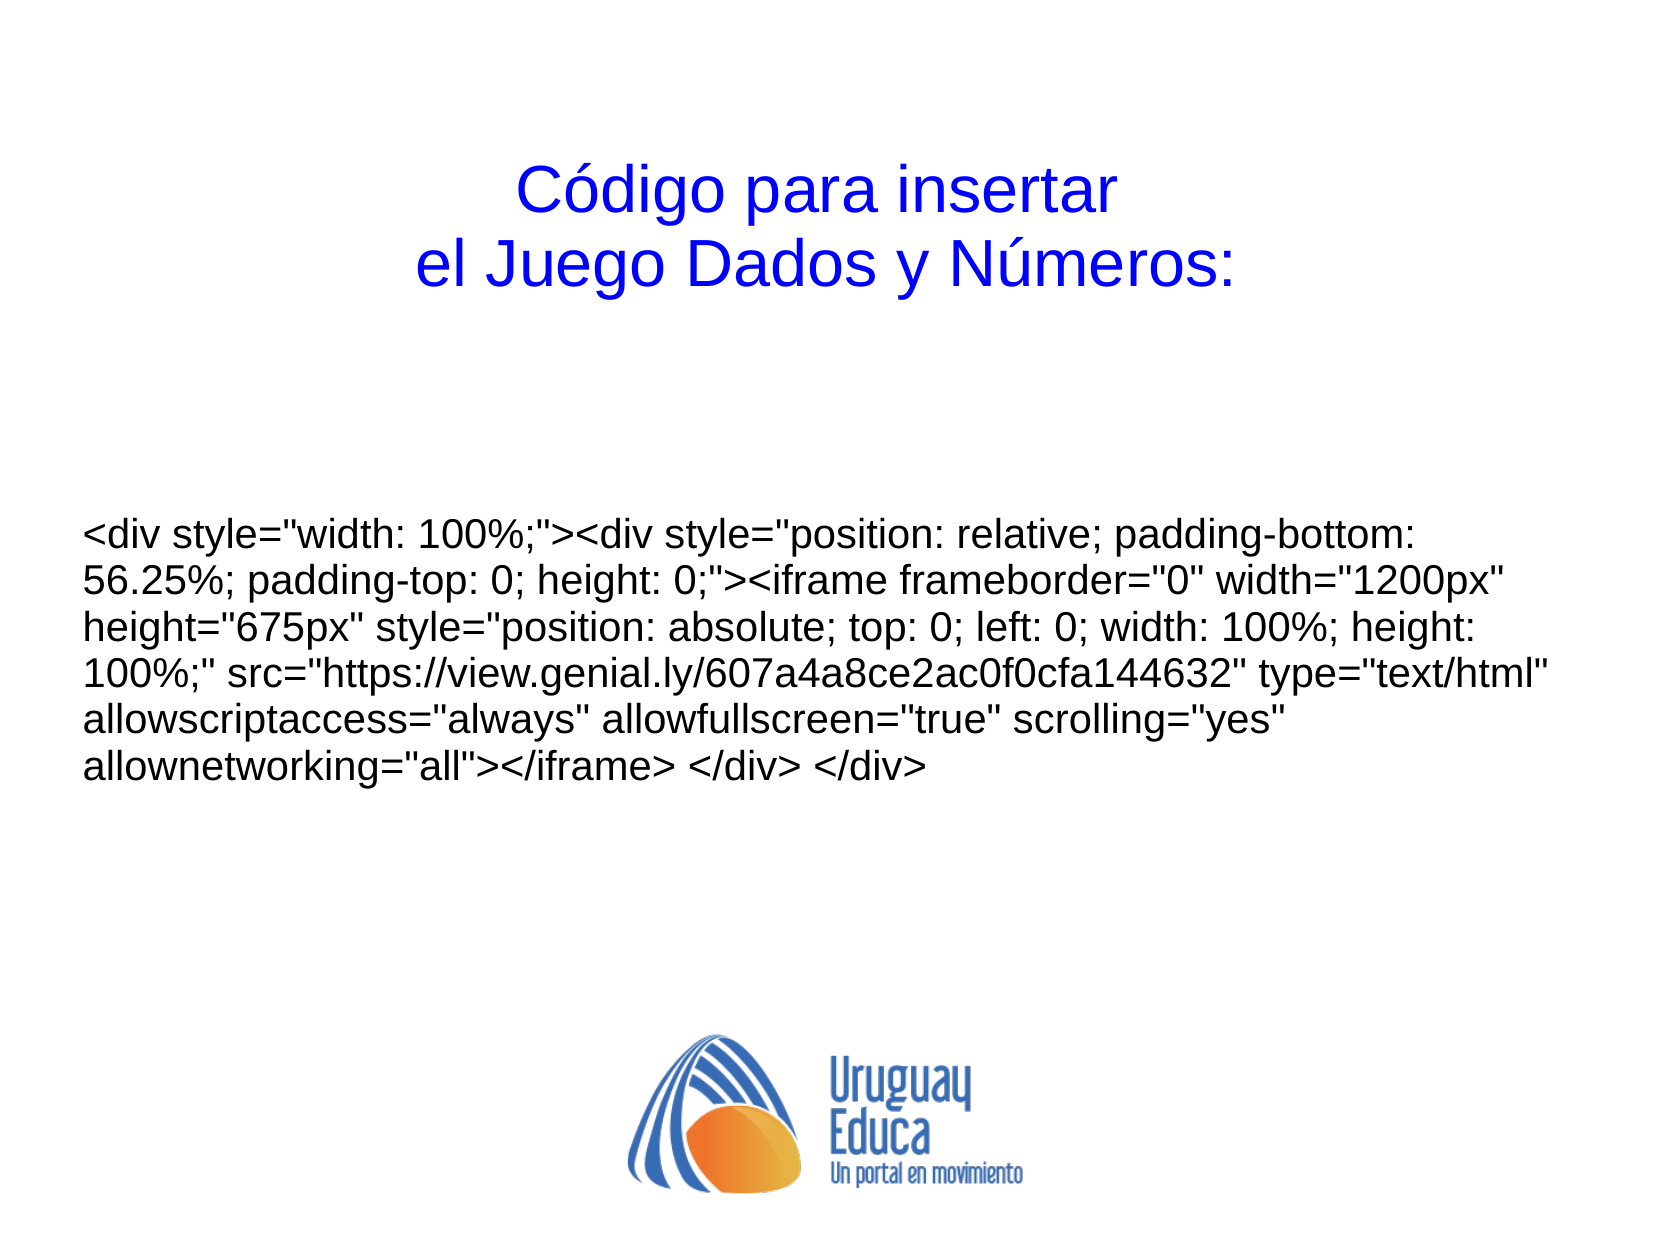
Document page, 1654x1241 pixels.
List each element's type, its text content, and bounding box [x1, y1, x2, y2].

picture [622, 1010, 1032, 1241]
title Código para insertar el Juego Dados y Números: [82, 39, 1571, 290]
subtitle <div style="width: 100%;"><div style="position: relative; padding-bottom: 56.25%; padding-top: 0; height: 0;"><iframe frameborder="0" width="1200px" height="675px" style="position: absolute; top: 0; left: 0; width: 100%; height: 100%;" src="https://view.genial.ly/607a4a8ce2ac0f0cfa144632" type="text/html" allowscriptaccess="always" allowfullscreen="true" scrolling="yes" allownetworking="all"></iframe> </div> </div> [82, 290, 1571, 1010]
